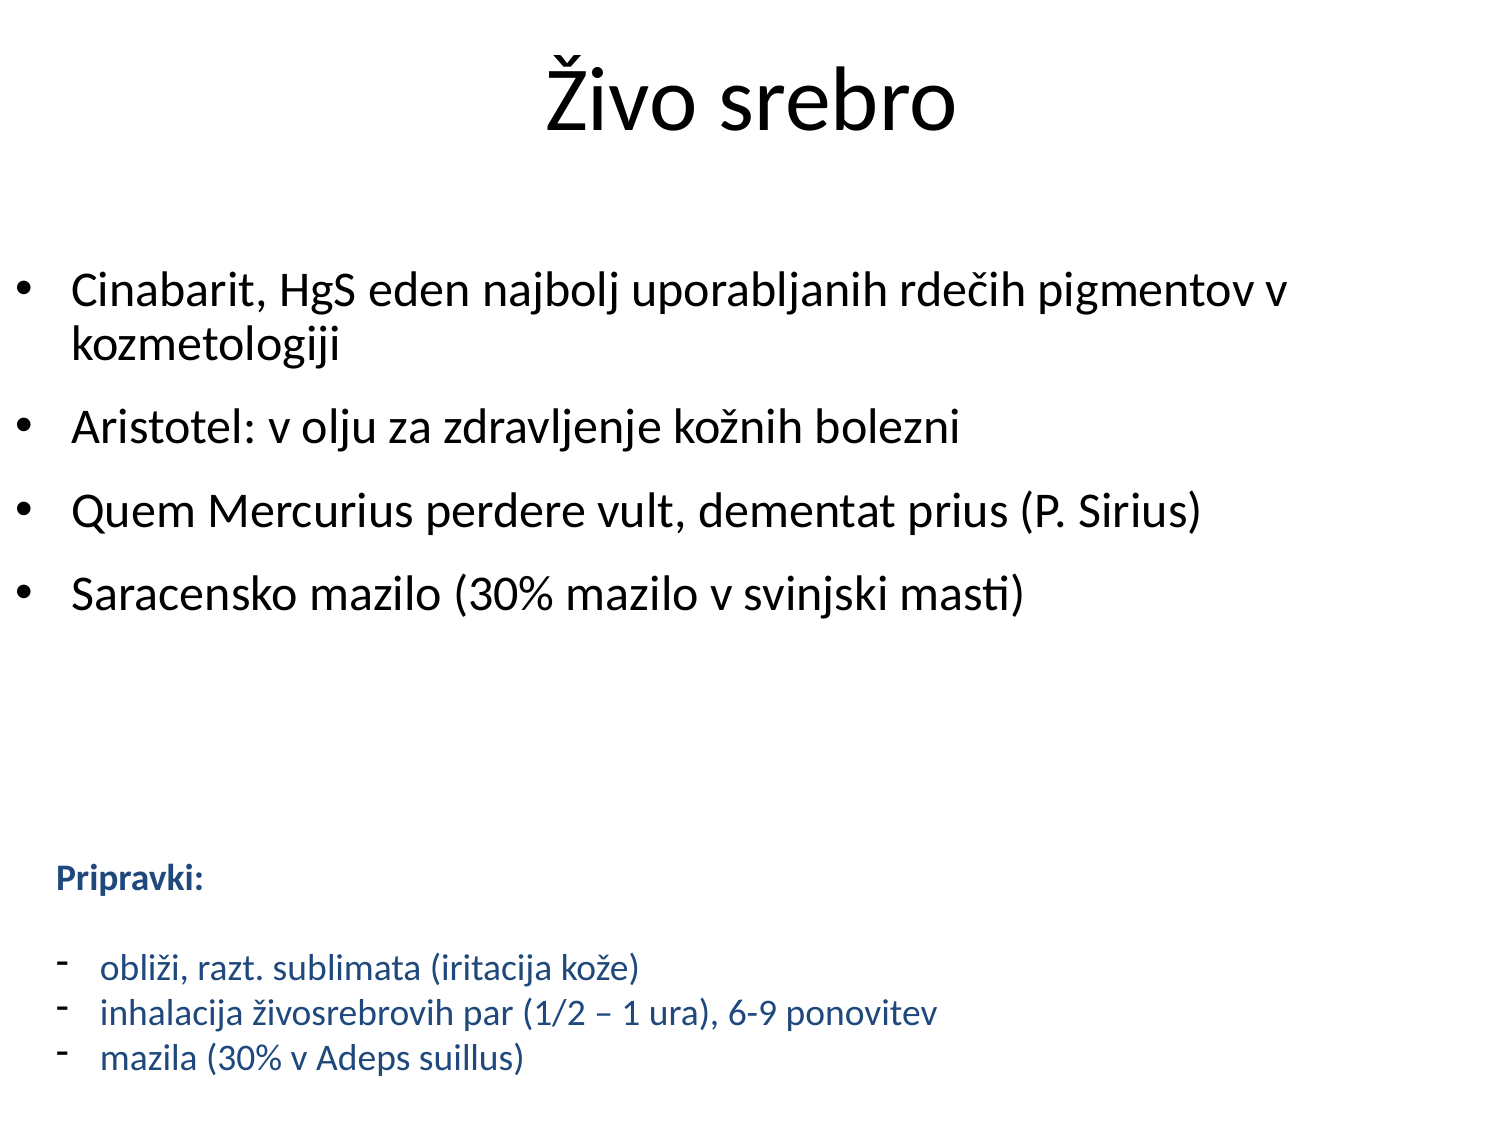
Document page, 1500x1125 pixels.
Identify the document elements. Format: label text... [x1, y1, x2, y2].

title Živo srebro [76, 0, 1427, 188]
list Cinabarit, HgS eden najbolj uporabljanih rdečih pigmentov v kozmetologiji Aristotel: v olju za zdravljenje kožnih bolezni Quem Mercurius perdere vult, dementat prius (P. Sirius) Saracensko mazilo (30% mazilo v svinjski masti) [0, 255, 1447, 799]
text_box Pripravki: obliži, razt. sublimata (iritacija kože) inhalacija živosrebrovih par (1/2 – 1 ura), 6-9 ponovitev mazila (30% v Adeps suillus) [41, 845, 1457, 1086]
